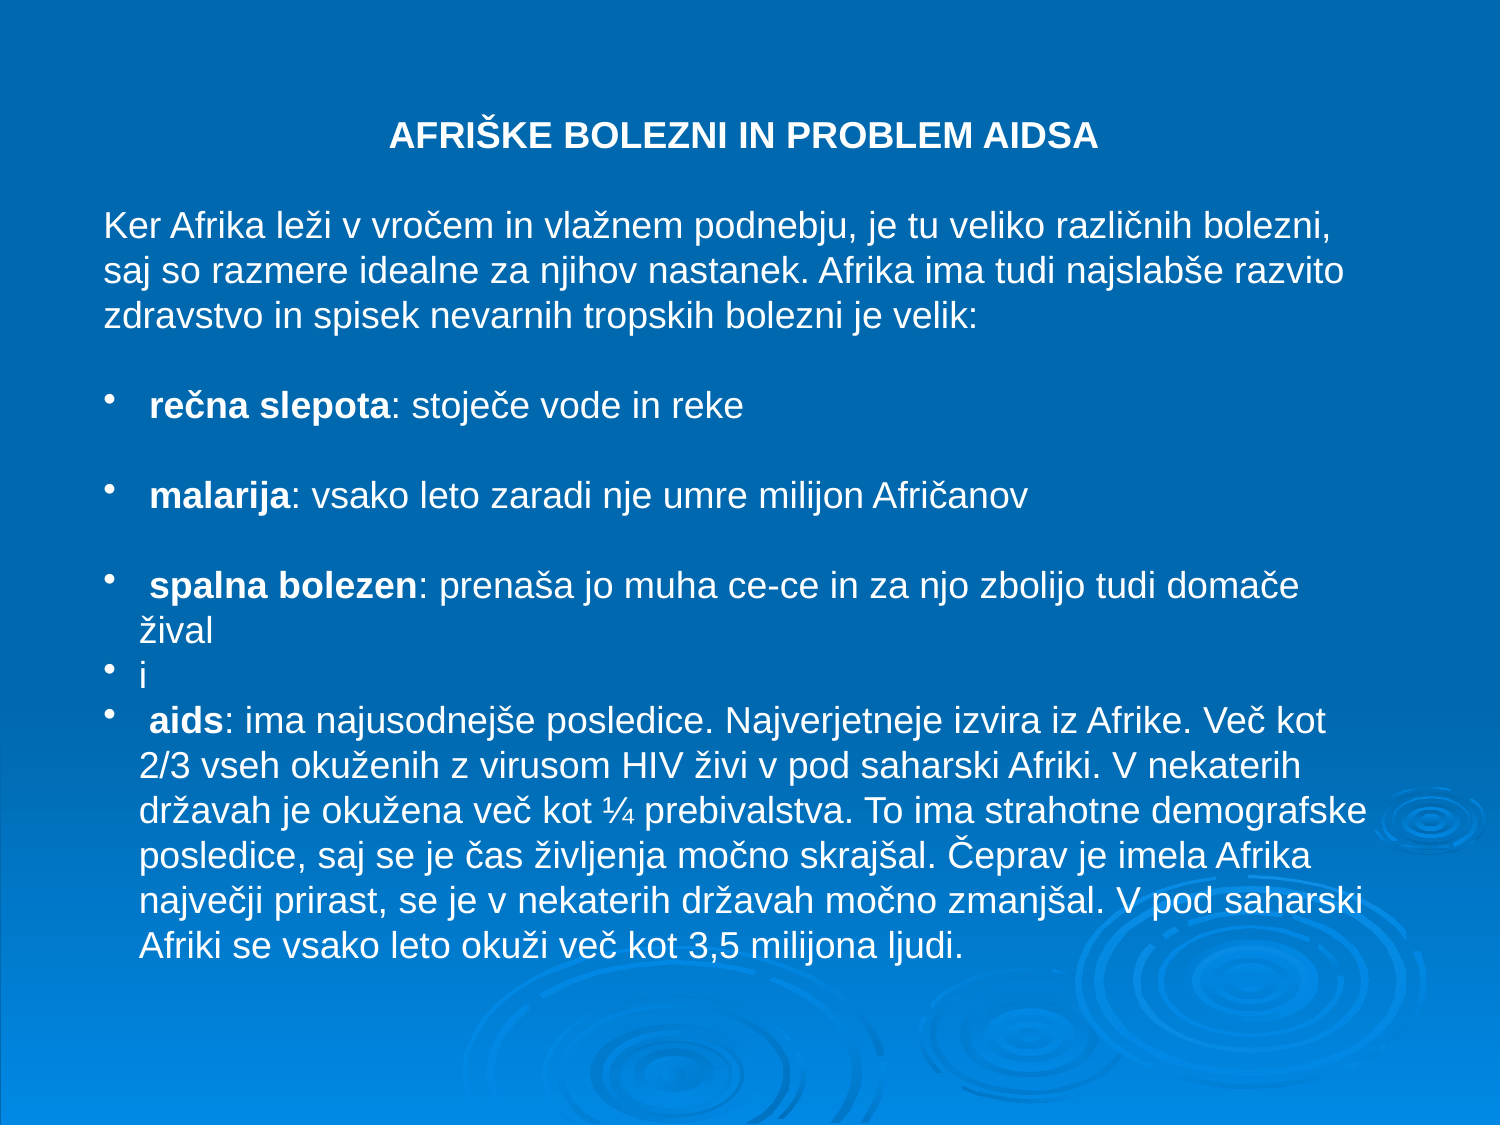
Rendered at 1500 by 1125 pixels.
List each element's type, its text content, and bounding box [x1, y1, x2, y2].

text_box AFRIŠKE BOLEZNI IN PROBLEM AIDSA Ker Afrika leži v vročem in vlažnem podnebju, je tu veliko različnih bolezni, saj so razmere idealne za njihov nastanek. Afrika ima tudi najslabše razvito zdravstvo in spisek nevarnih tropskih bolezni je velik: rečna slepota: stoječe vode in reke malarija: vsako leto zaradi nje umre milijon Afričanov spalna bolezen: prenaša jo muha ce-ce in za njo zbolijo tudi domače žival i aids: ima najusodnejše posledice. Najverjetneje izvira iz Afrike. Več kot 2/3 vseh okuženih z virusom HIV živi v pod saharski Afriki. V nekaterih državah je okužena več kot ¼ prebivalstva. To ima strahotne demografske posledice, saj se je čas življenja močno skrajšal. Čeprav je imela Afrika največji prirast, se je v nekaterih državah močno zmanjšal. V pod saharski Afriki se vsako leto okuži več kot 3,5 milijona ljudi. [88, 103, 1400, 1011]
